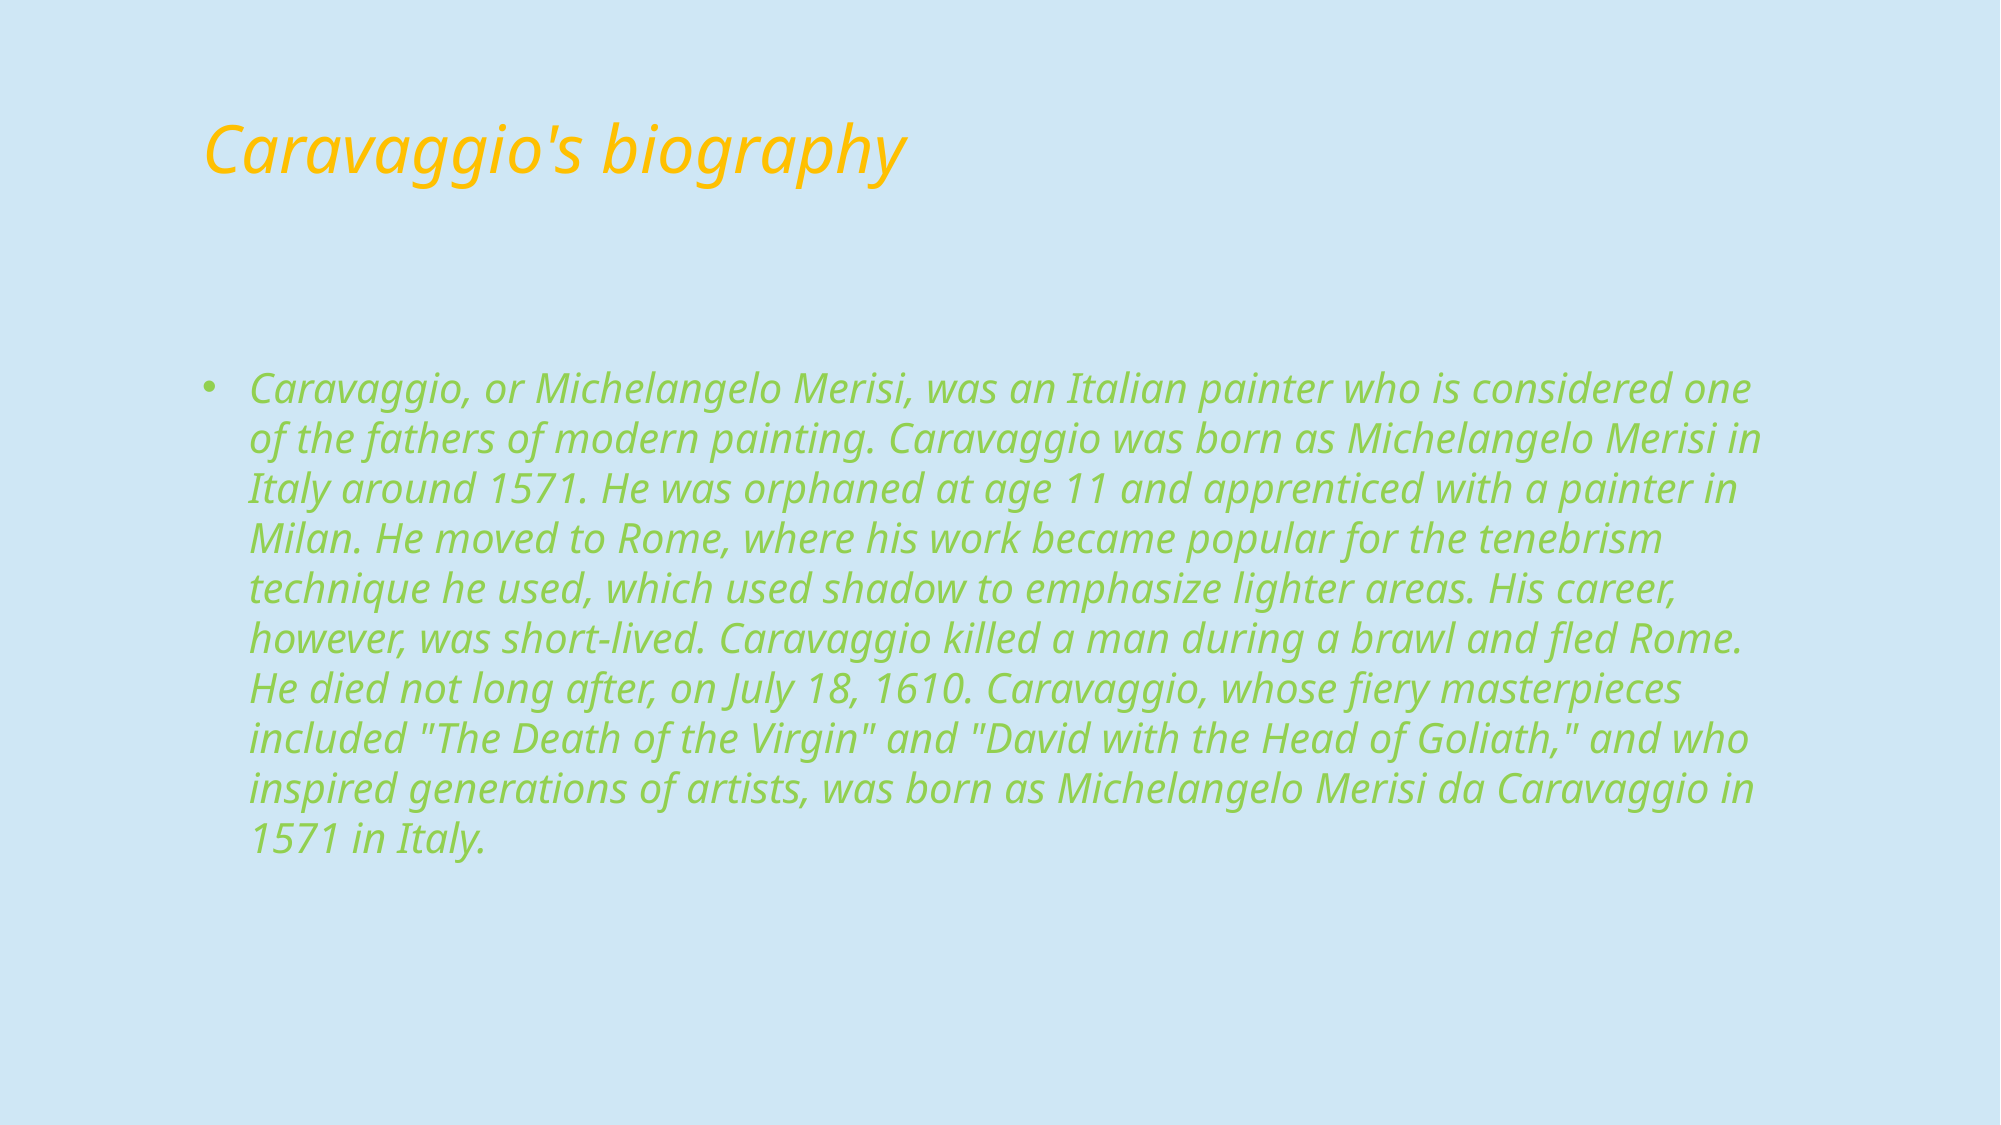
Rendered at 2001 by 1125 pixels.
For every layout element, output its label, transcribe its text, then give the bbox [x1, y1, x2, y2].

list Caravaggio, or Michelangelo Merisi, was an Italian painter who is considered one of the fathers of modern painting. Caravaggio was born as Michelangelo Merisi in Italy around 1571. He was orphaned at age 11 and apprenticed with a painter in Milan. He moved to Rome, where his work became popular for the tenebrism technique he used, which used shadow to emphasize lighter areas. His career, however, was short-lived. Caravaggio killed a man during a brawl and fled Rome. He died not long after, on July 18, 1610. Caravaggio, whose fiery masterpieces included "The Death of the Virgin" and "David with the Head of Goliath," and who inspired generations of artists, was born as Michelangelo Merisi da Caravaggio in 1571 in Italy. [187, 354, 1813, 1095]
title Caravaggio's biography [187, 99, 1813, 354]
